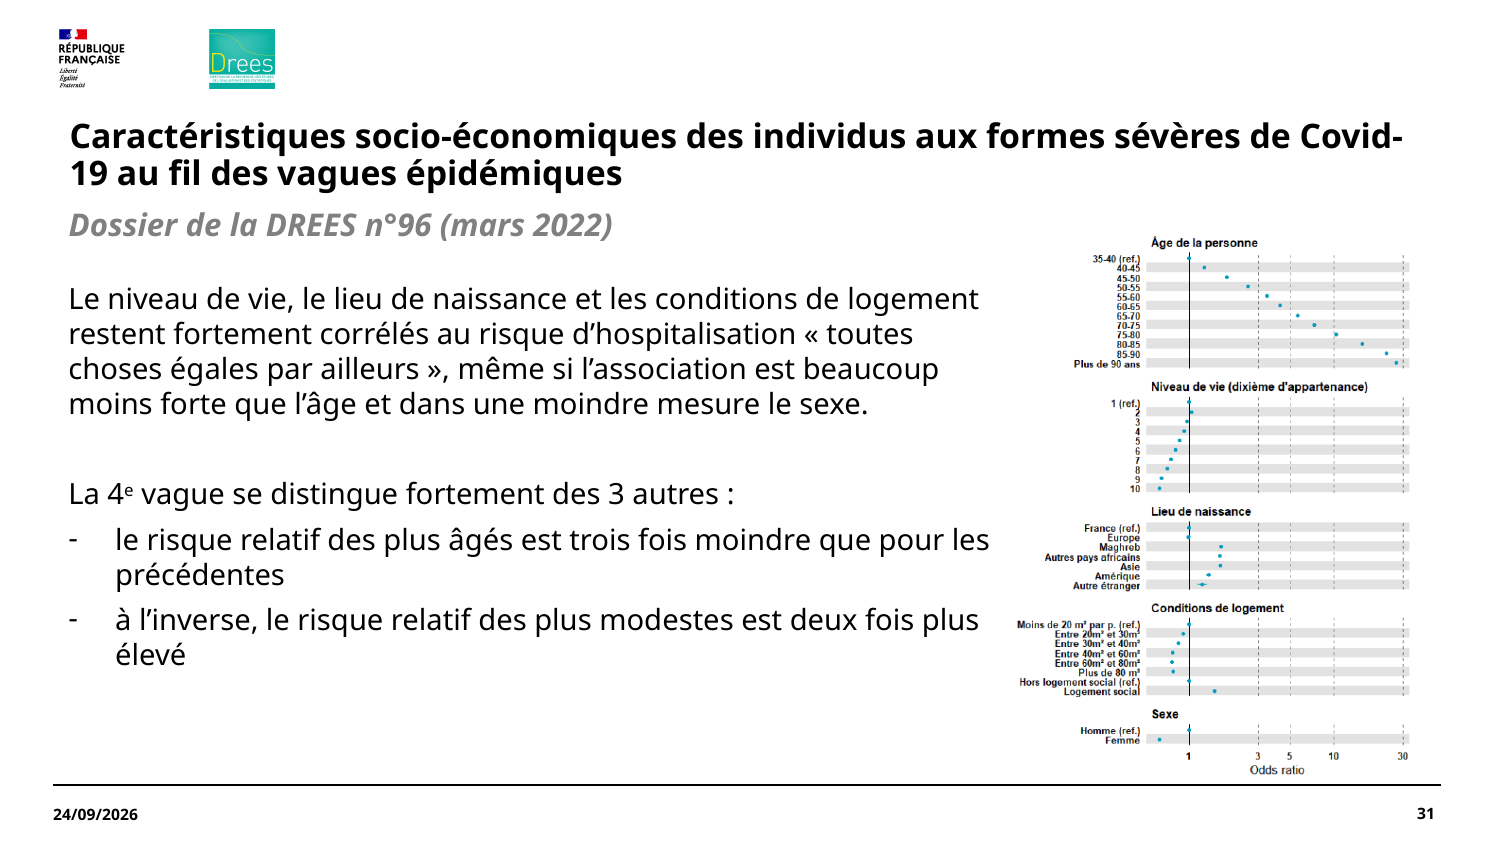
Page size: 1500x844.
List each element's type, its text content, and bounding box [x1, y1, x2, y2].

list Le niveau de vie, le lieu de naissance et les conditions de logement restent fortement corrélés au risque d’hospitalisation « toutes choses égales par ailleurs », même si l’association est beaucoup moins forte que l’âge et dans une moindre mesure le sexe. La 4e vague se distingue fortement des 3 autres : le risque relatif des plus âgés est trois fois moindre que pour les précédentes à l’inverse, le risque relatif des plus modestes est deux fois plus élevé [53, 280, 998, 753]
picture [47, 17, 136, 107]
list Dossier de la DREES n°96 (mars 2022) [53, 204, 1436, 245]
slide_number 25/11/2024 [53, 787, 246, 844]
picture [209, 29, 275, 89]
title Caractéristiques socio-économiques des individus aux formes sévères de Covid-19 au fil des vagues épidémiques [53, 112, 1436, 201]
picture [998, 228, 1420, 782]
